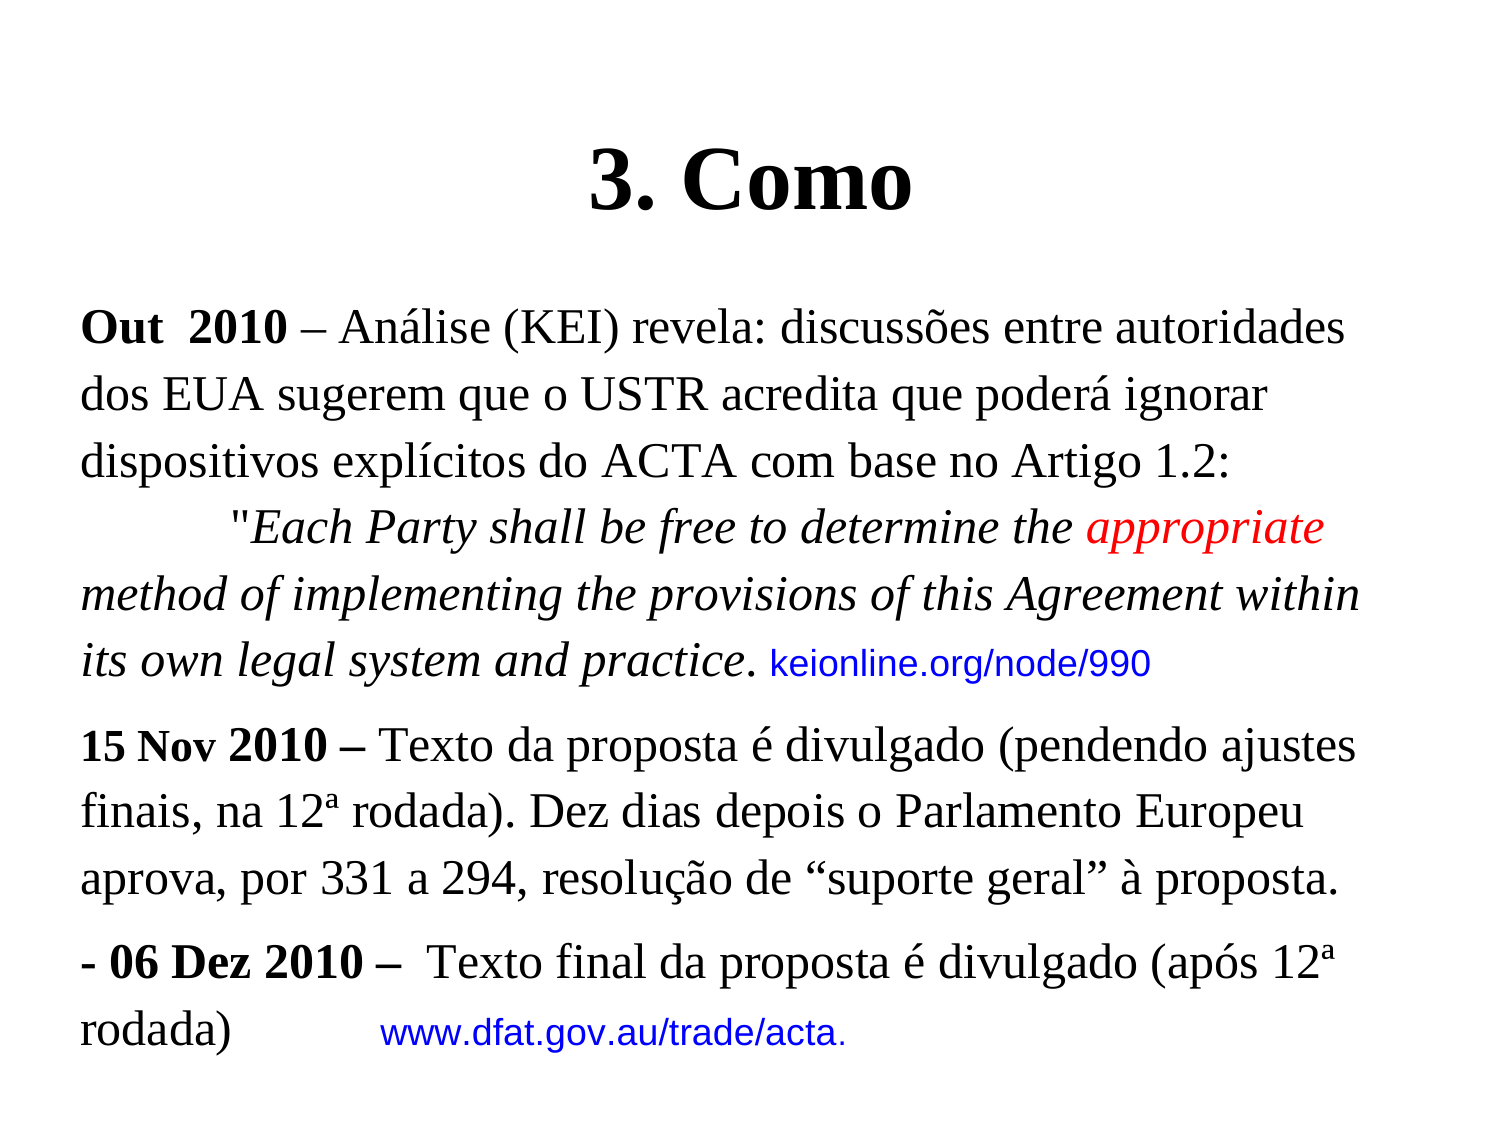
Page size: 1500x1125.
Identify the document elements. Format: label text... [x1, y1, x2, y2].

title 3. Como [87, 52, 1416, 307]
text_box Out 2010 – Análise (KEI) revela: discussões entre autoridades dos EUA sugerem que o USTR acredita que poderá ignorar dispositivos explícitos do ACTA com base no Artigo 1.2: "Each Party shall be free to determine the appropriate method of implementing the provisions of this Agreement within its own legal system and practice. keionline.org/node/990 15 Nov 2010 – Texto da proposta é divulgado (pendendo ajustes finais, na 12ª rodada). Dez dias depois o Parlamento Europeu aprova, por 331 a 294, resolução de “suporte geral” à proposta. - 06 Dez 2010 – Texto final da proposta é divulgado (após 12ª rodada) www.dfat.gov.au/trade/acta. [65, 280, 1430, 1065]
